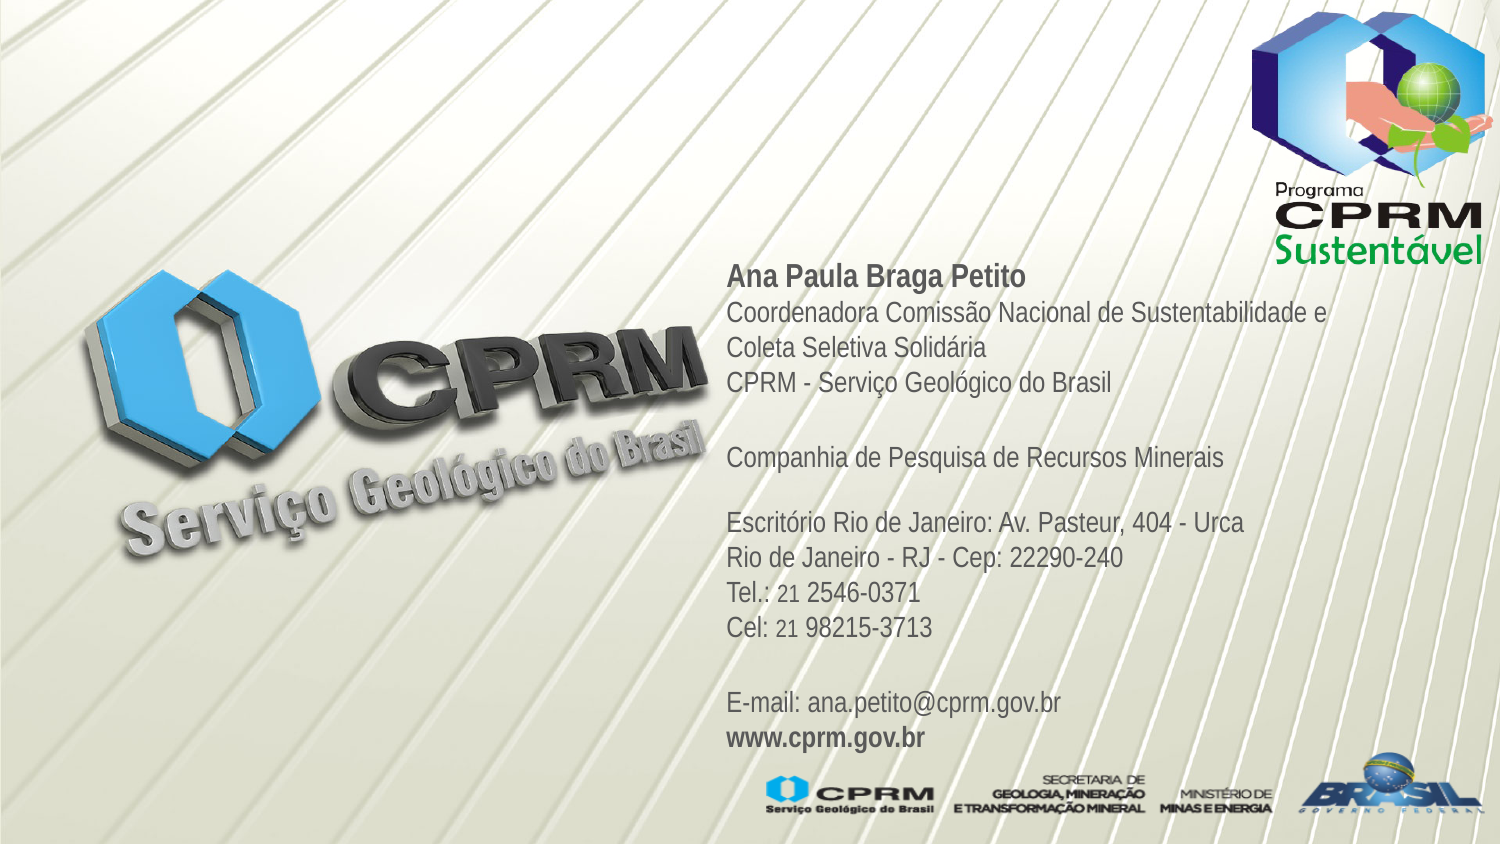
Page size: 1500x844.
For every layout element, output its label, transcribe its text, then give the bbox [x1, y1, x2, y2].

picture [0, 0, 1500, 844]
text_box Ana Paula Braga Petito Coordenadora Comissão Nacional de Sustentabilidade e Coleta Seletiva Solidária CPRM - Serviço Geológico do Brasil Companhia de Pesquisa de Recursos Minerais Escritório Rio de Janeiro: Av. Pasteur, 404 - Urca Rio de Janeiro - RJ - Cep: 22290-240 Tel.: 21 2546-0371 Cel: 21 98215-3713 E-mail: ana.petito@cprm.gov.br www.cprm.gov.br [711, 246, 1500, 761]
